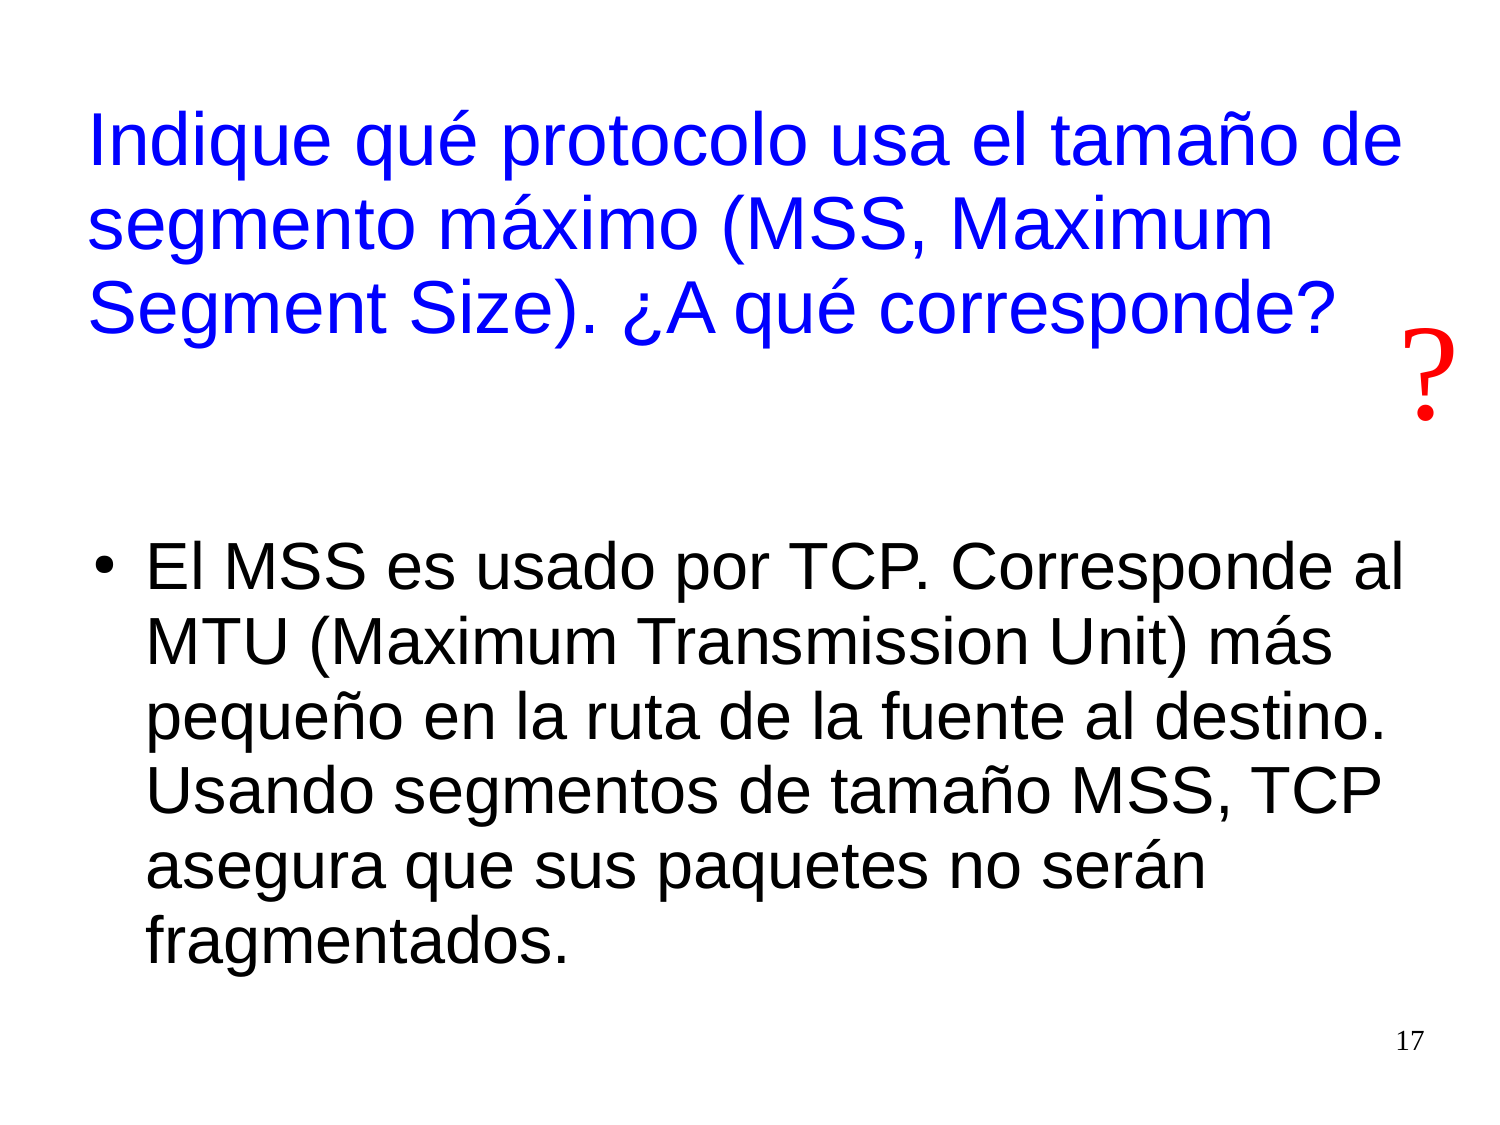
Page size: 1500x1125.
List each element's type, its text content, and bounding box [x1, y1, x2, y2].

title Indique qué protocolo usa el tamaño de segmento máximo (MSS, Maximum Segment Size). ¿A qué corresponde? [87, 97, 1463, 350]
list El MSS es usado por TCP. Corresponde al MTU (Maximum Transmission Unit) más pequeño en la ruta de la fuente al destino. Usando segmentos de tamaño MSS, TCP asegura que sus paquetes no serán fragmentados. [75, 529, 1463, 1013]
